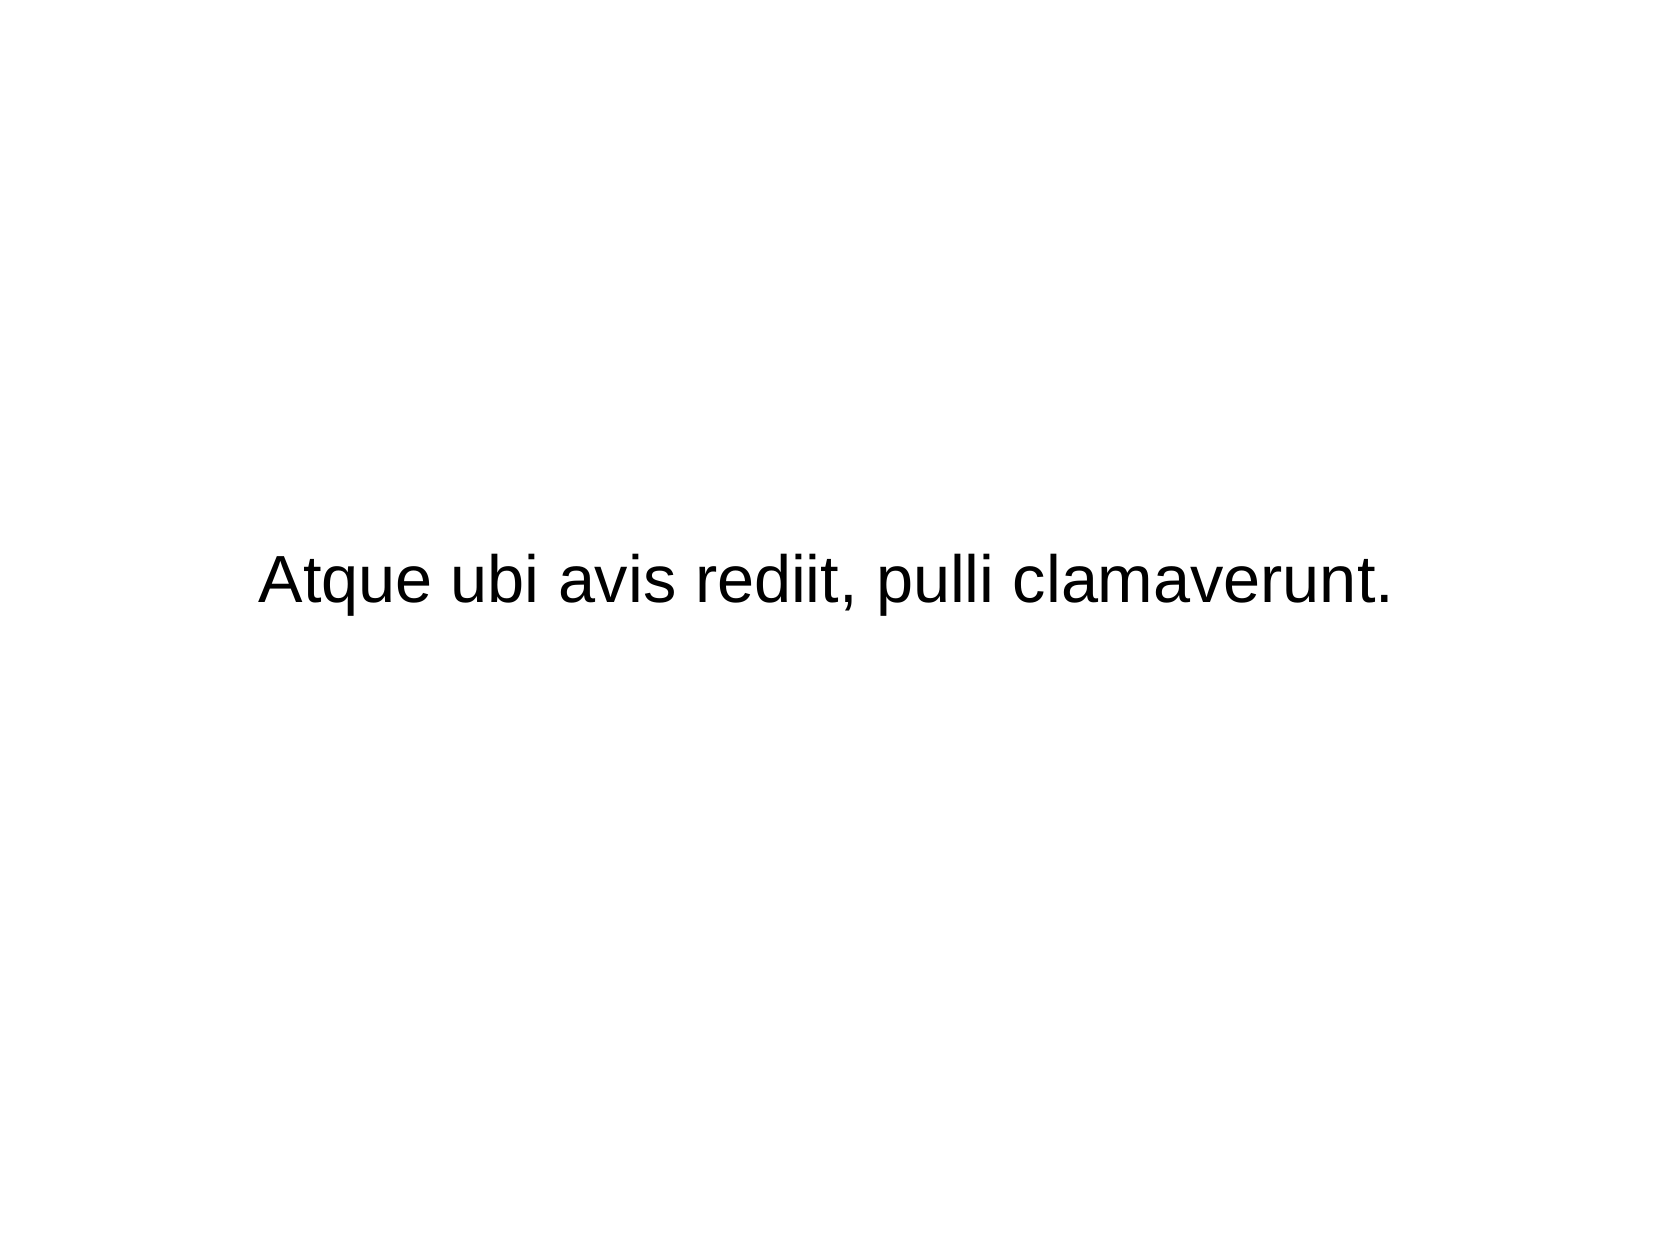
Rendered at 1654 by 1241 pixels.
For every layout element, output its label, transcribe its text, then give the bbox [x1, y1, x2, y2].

subtitle Atque ubi avis rediit, pulli clamaverunt. [82, 56, 1571, 1102]
